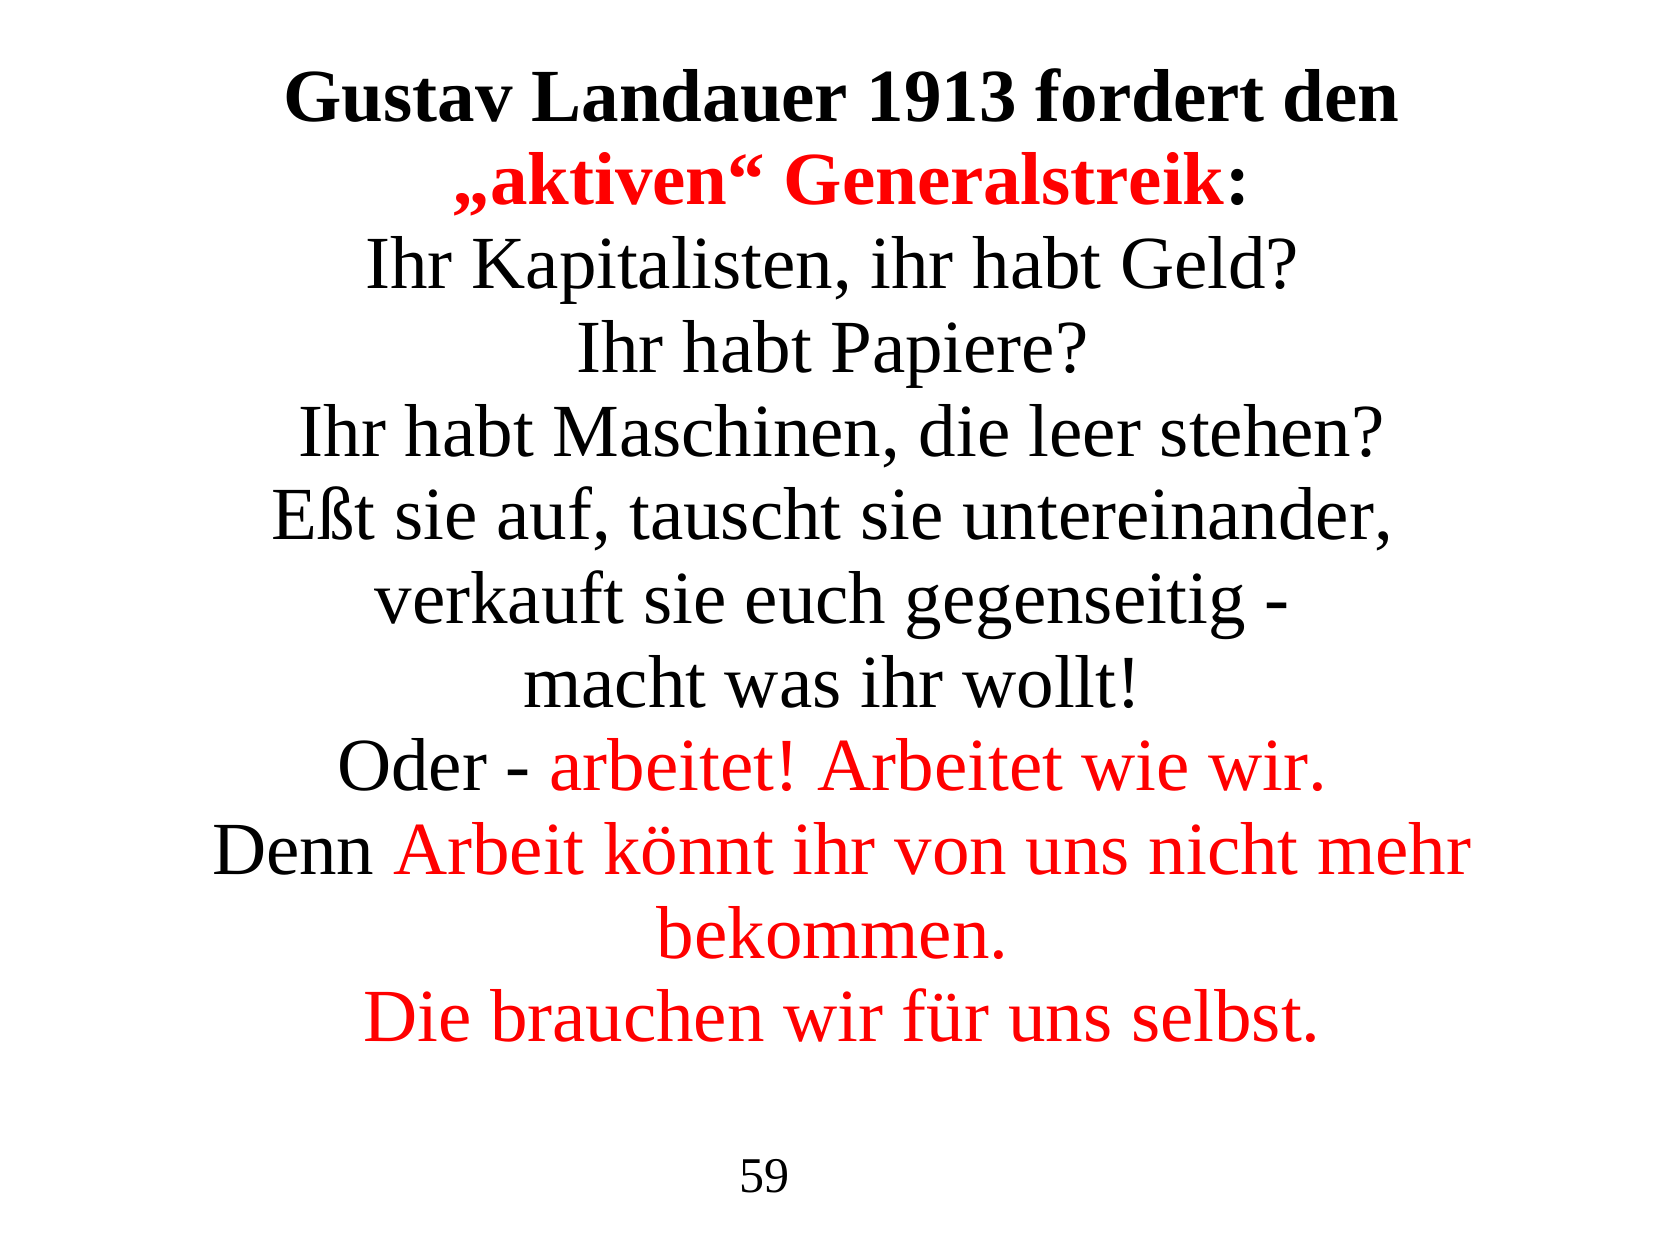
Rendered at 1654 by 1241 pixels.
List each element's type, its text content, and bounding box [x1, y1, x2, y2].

text_box <Nummer> [739, 1144, 975, 1206]
text_box Gustav Landauer 1913 fordert den „aktiven“ Generalstreik: Ihr Kapitalisten, ihr habt Geld? Ihr habt Papiere? Ihr habt Maschinen, die leer stehen? Eßt sie auf, tauscht sie untereinander, verkauft sie euch gegenseitig - macht was ihr wollt! Oder - arbeitet! Arbeitet wie wir. Denn Arbeit könnt ihr von uns nicht mehr bekommen. Die brauchen wir für uns selbst. [177, 49, 1507, 1172]
